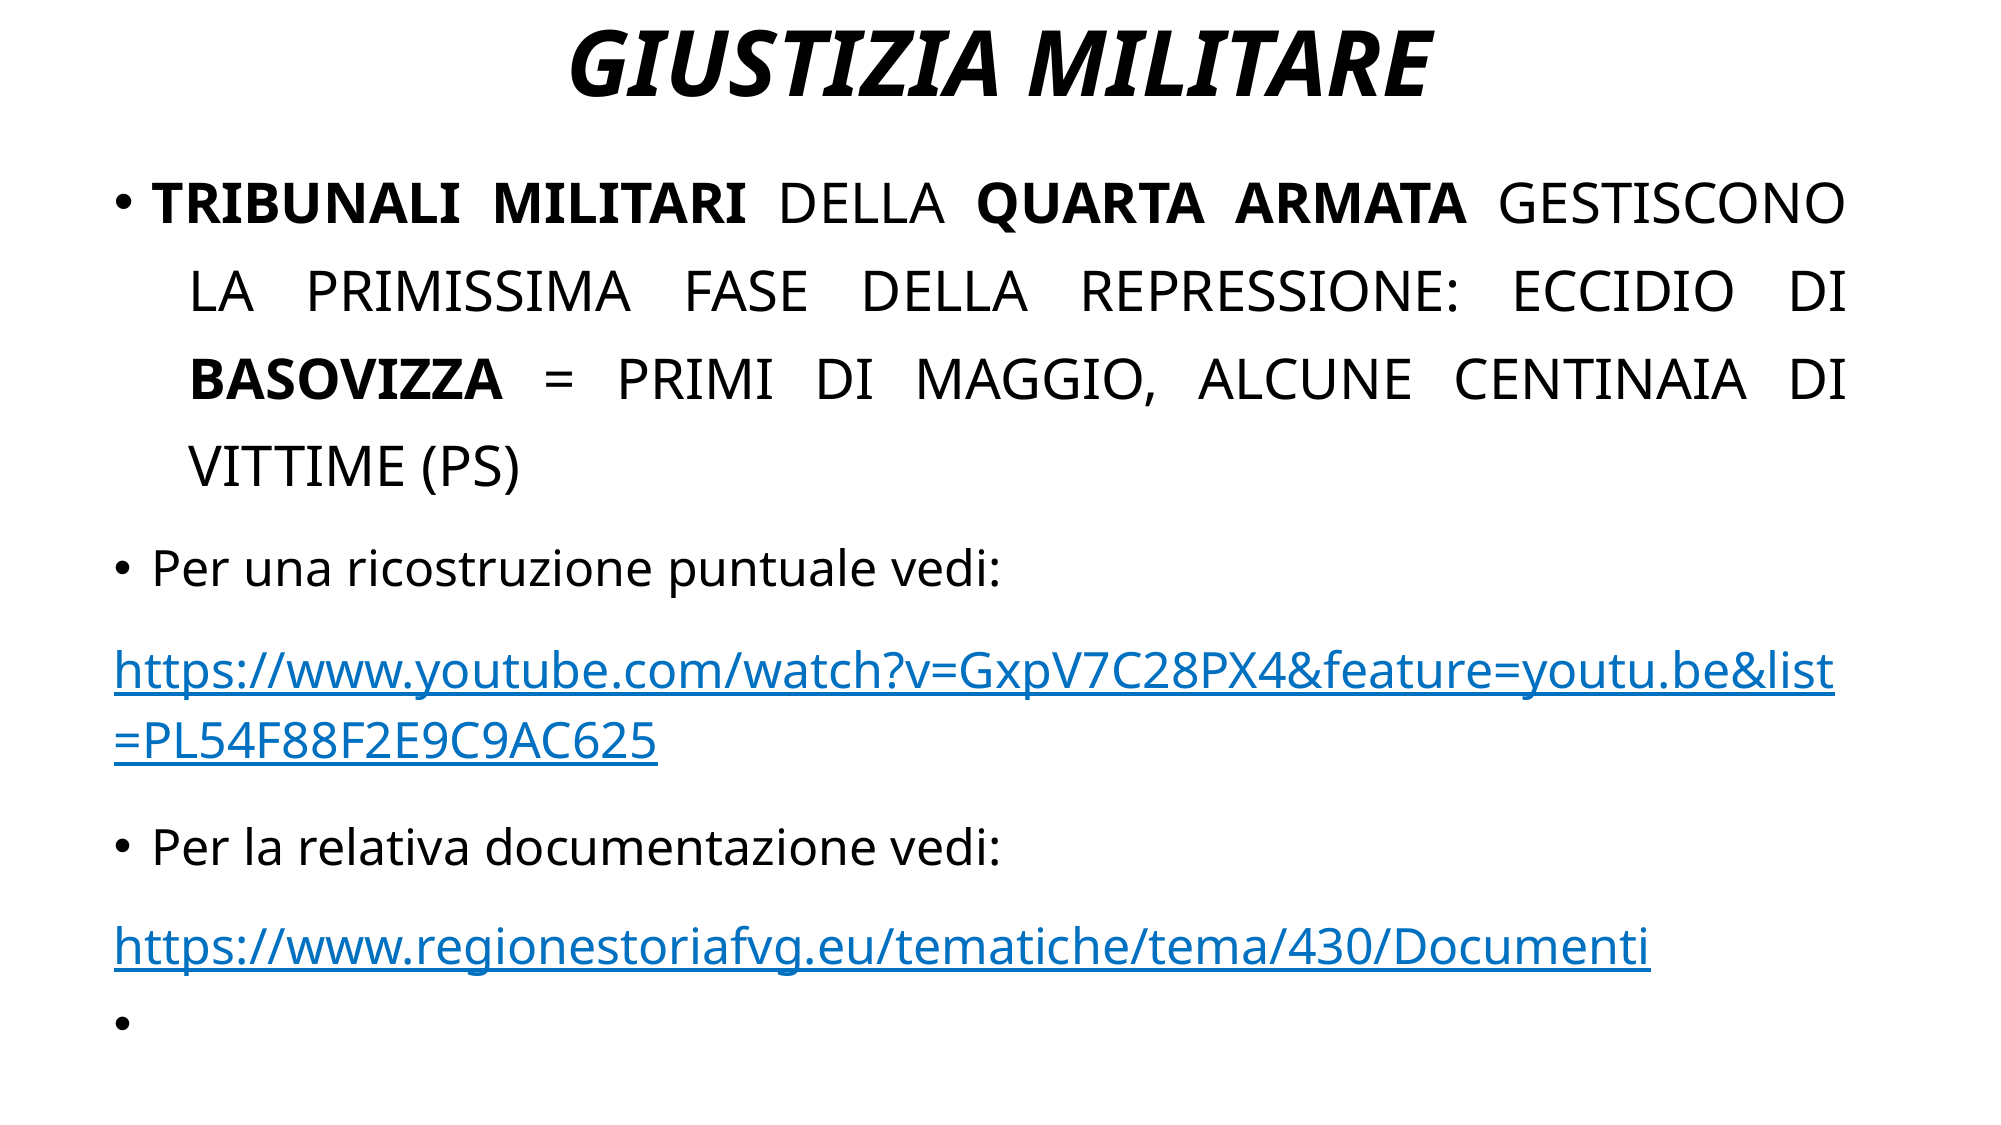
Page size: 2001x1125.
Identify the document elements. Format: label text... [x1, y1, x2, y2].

list TRIBUNALI MILITARI DELLA QUARTA ARMATA GESTISCONO LA PRIMISSIMA FASE DELLA REPRESSIONE: ECCIDIO DI BASOVIZZA = PRIMI DI MAGGIO, ALCUNE CENTINAIA DI VITTIME (PS) Per una ricostruzione puntuale vedi: https://www.youtube.com/watch?v=GxpV7C28PX4&feature=youtu.be&list=PL54F88F2E9C9AC625 Per la relativa documentazione vedi: https://www.regionestoriafvg.eu/tematiche/tema/430/Documenti [99, 139, 1863, 1014]
title GIUSTIZIA MILITARE [137, 10, 1863, 112]
